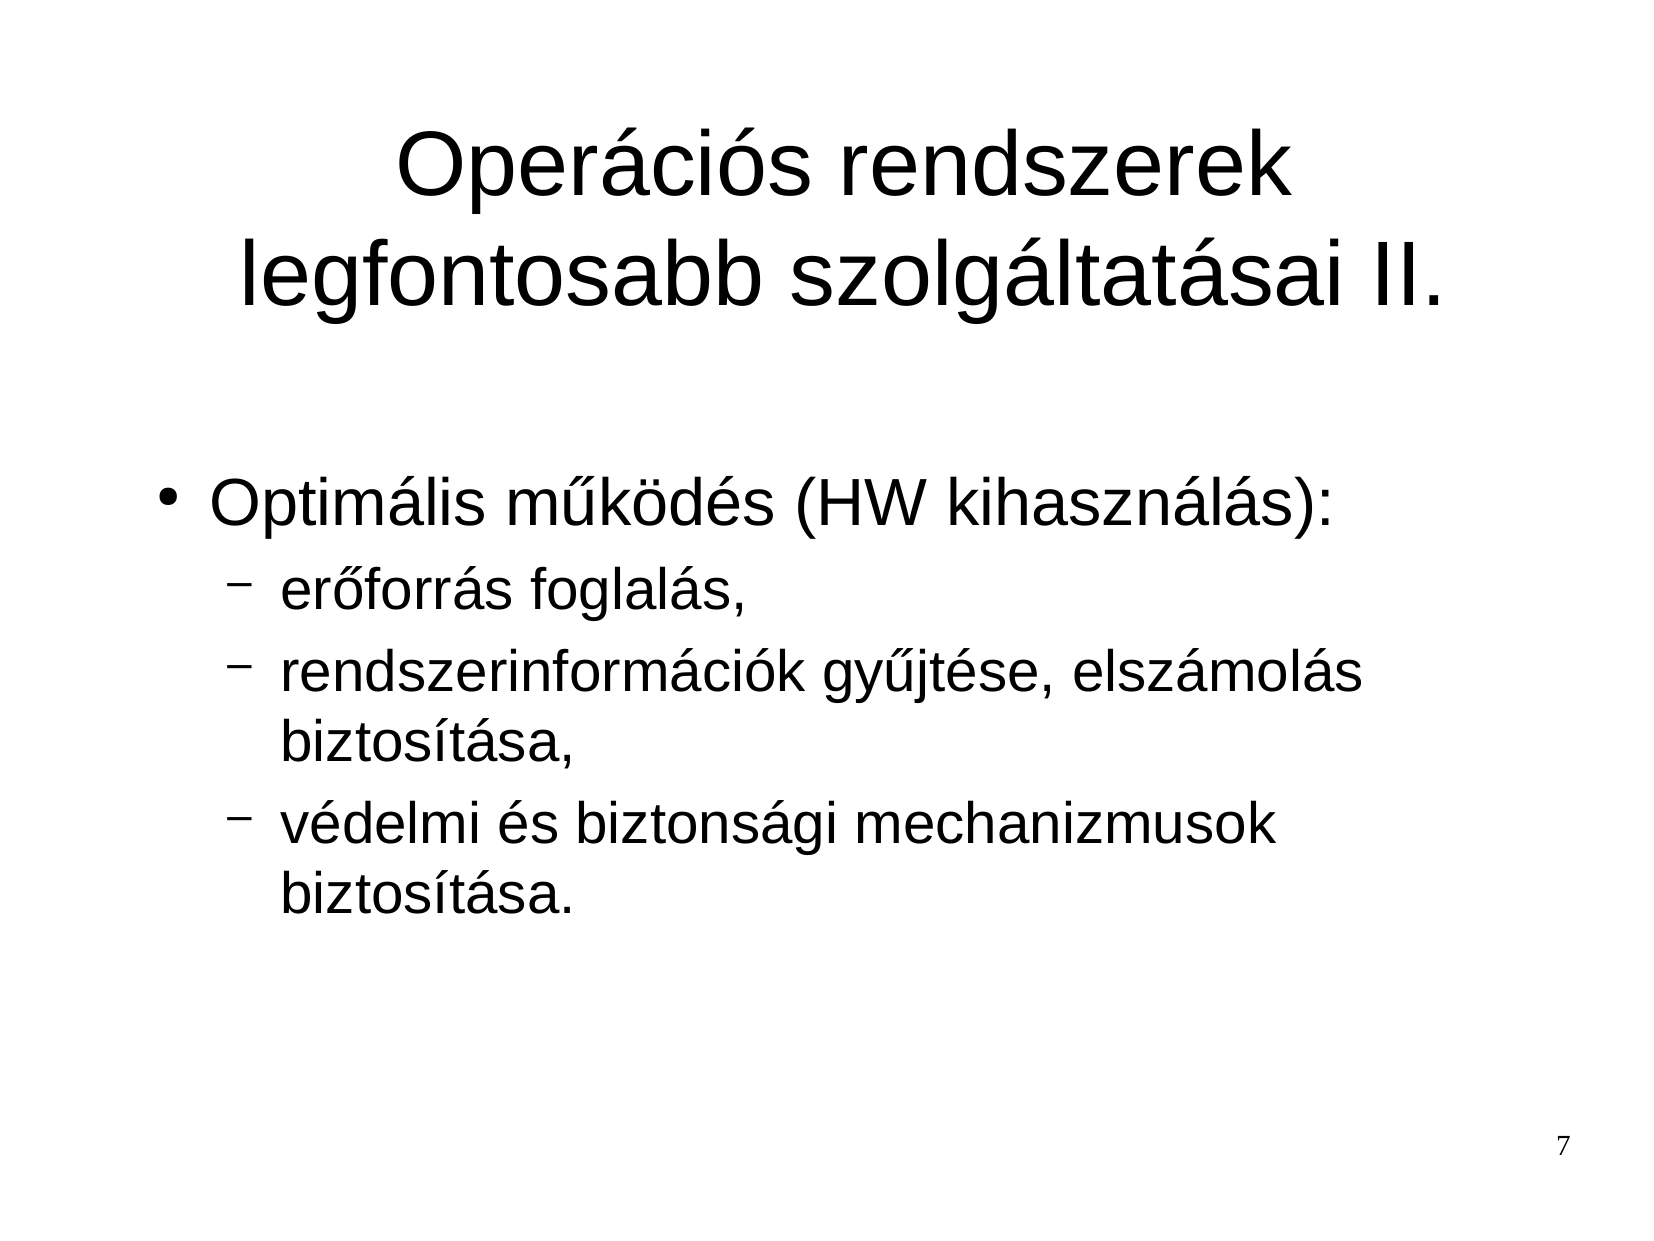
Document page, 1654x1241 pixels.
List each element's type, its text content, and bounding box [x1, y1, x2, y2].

list Optimális működés (HW kihasználás): erőforrás foglalás, rendszerinformációk gyűjtése, elszámolás biztosítása, védelmi és biztonsági mechanizmusok biztosítása. [124, 358, 1530, 1103]
title Operációs rendszerek legfontosabb szolgáltatásai II. [124, 110, 1530, 317]
